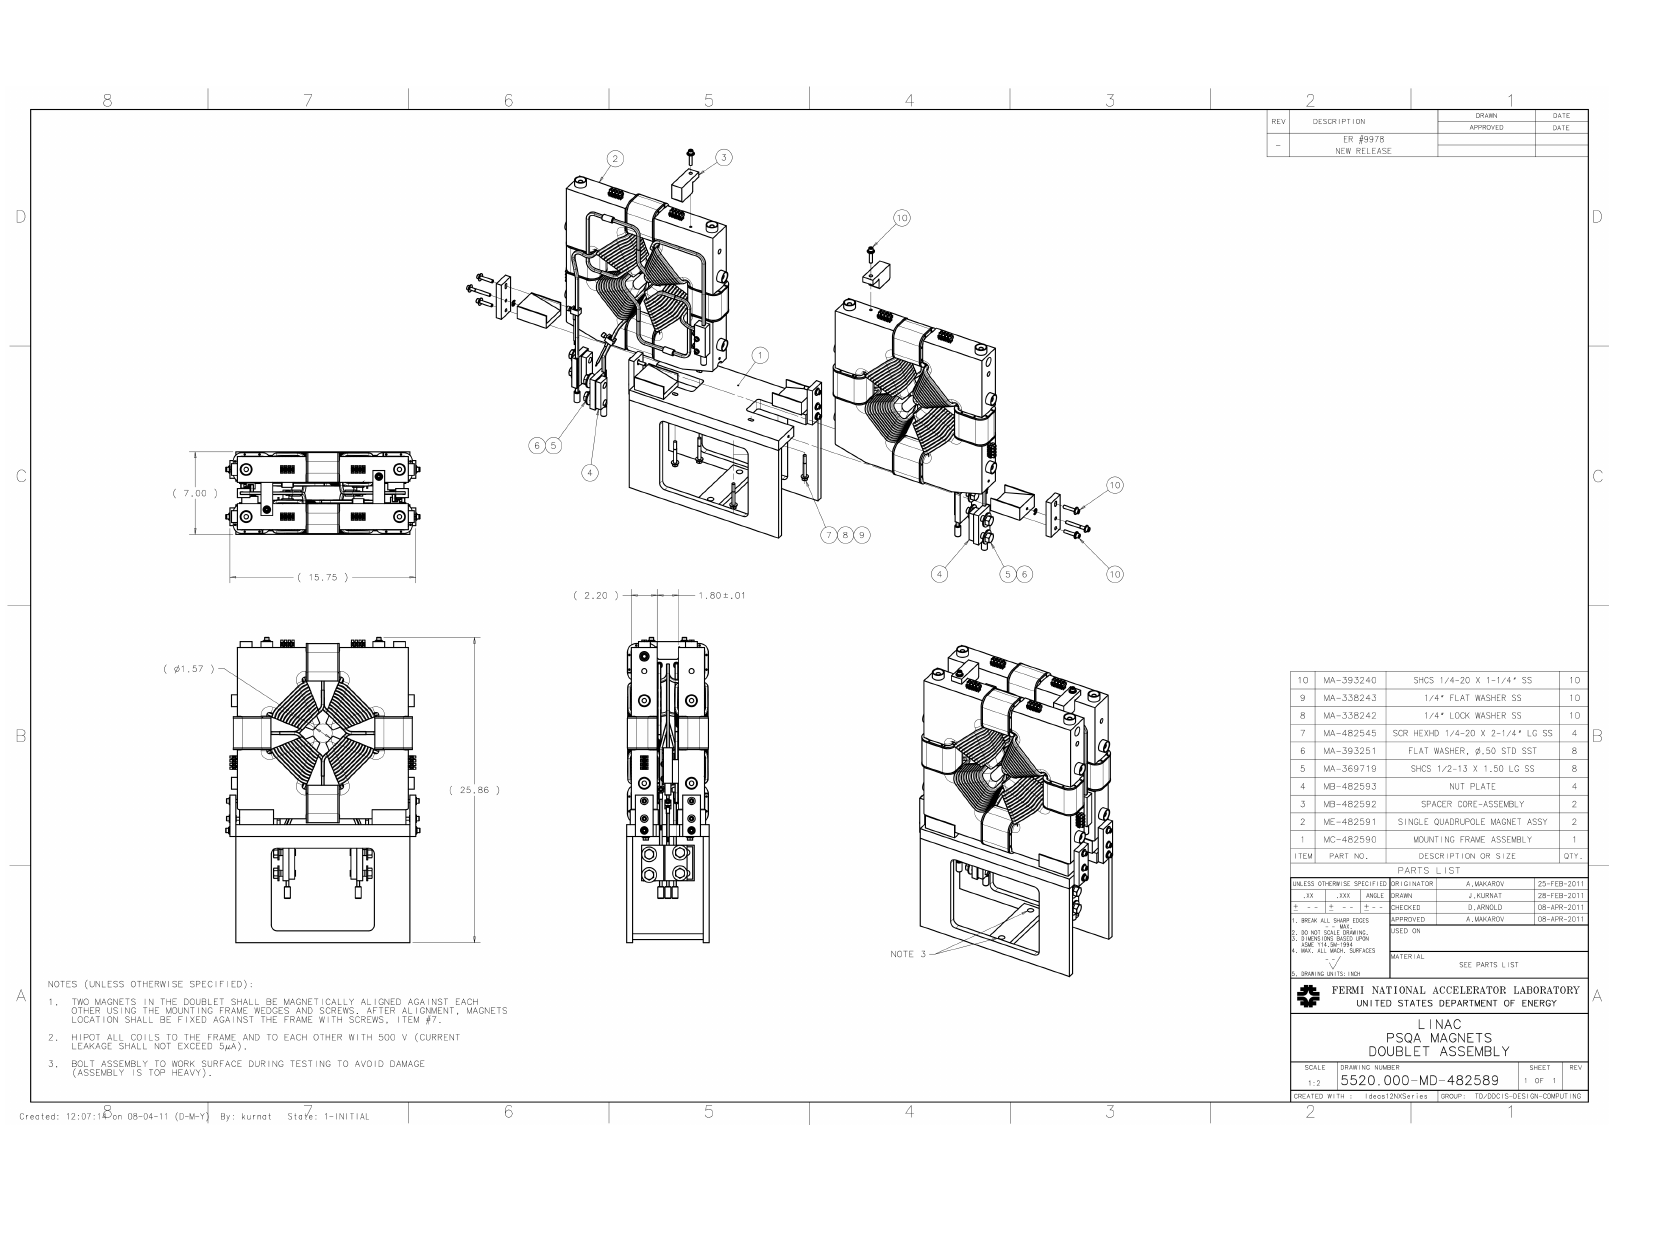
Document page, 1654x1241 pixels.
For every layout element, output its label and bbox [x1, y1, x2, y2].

picture [5, 86, 1609, 1126]
